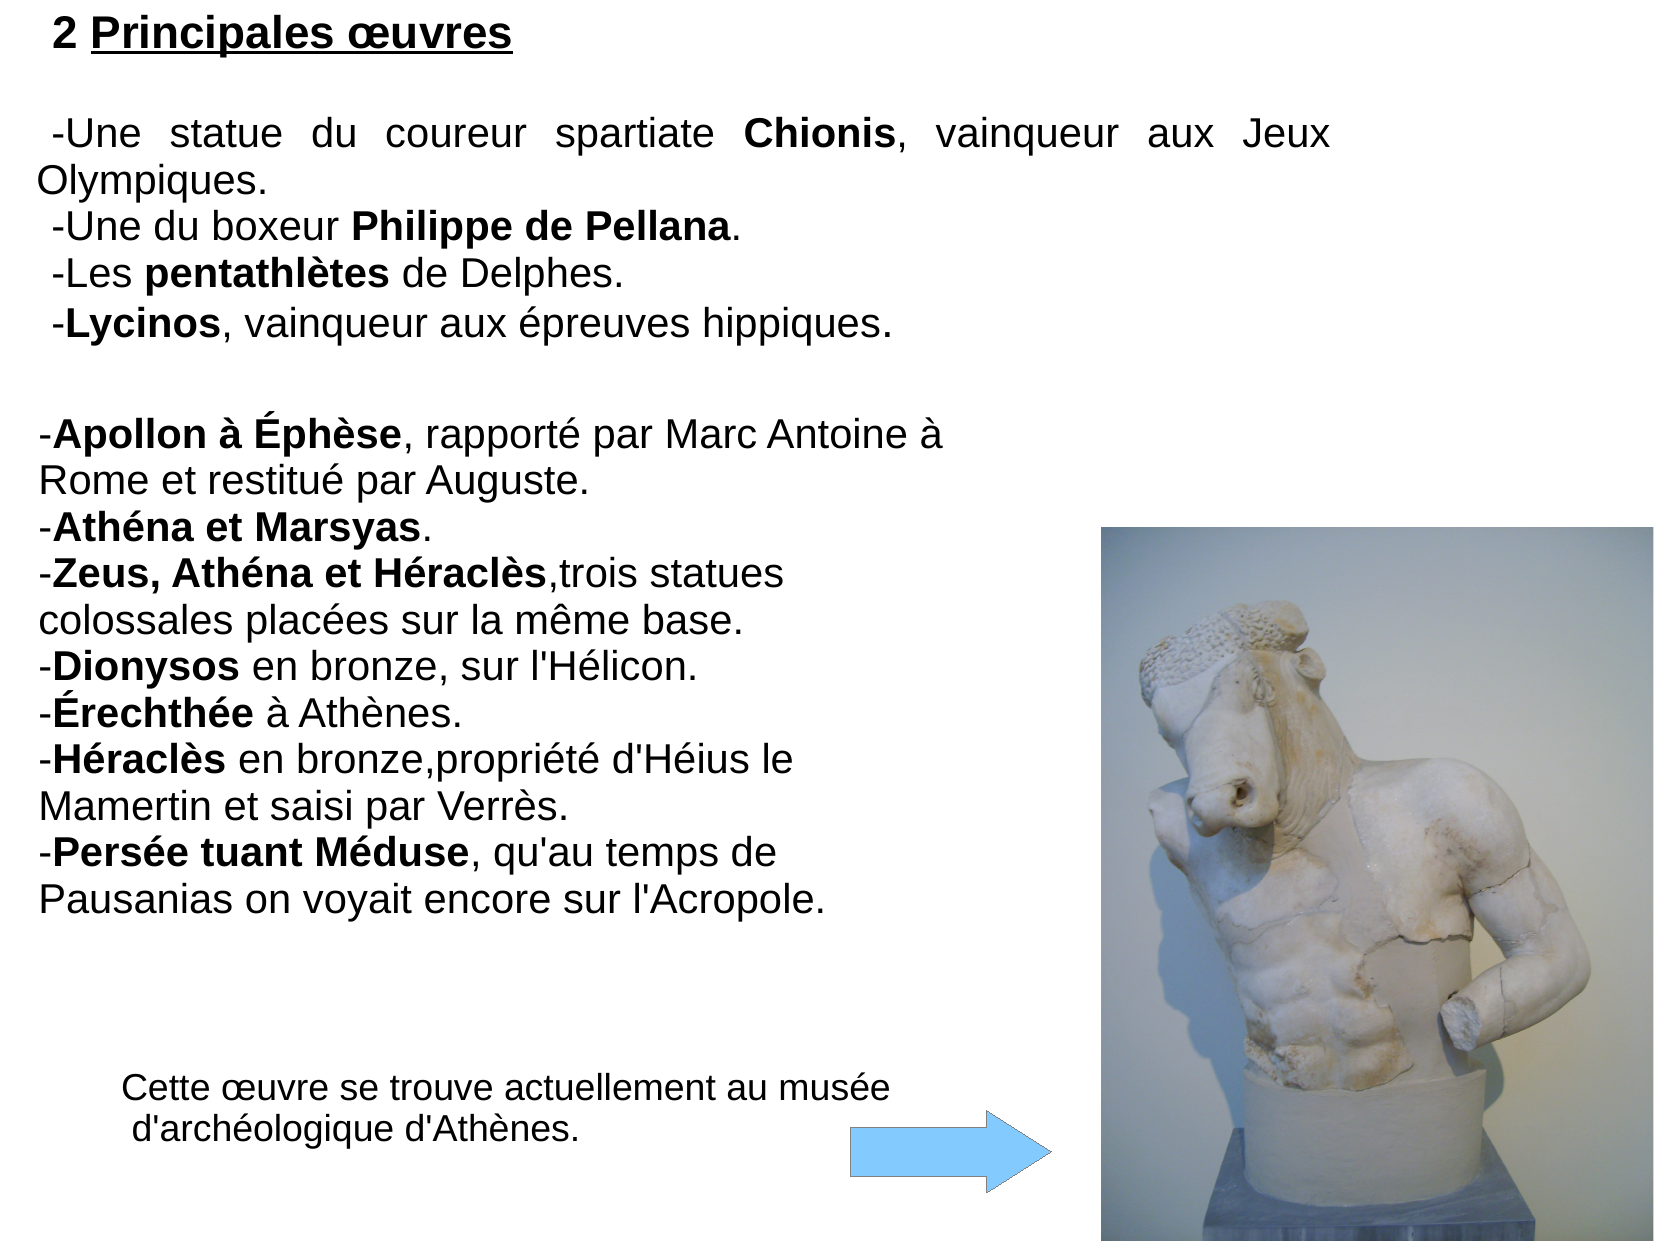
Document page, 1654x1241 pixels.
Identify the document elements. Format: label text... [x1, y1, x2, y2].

text_box [850, 1110, 1052, 1193]
text_box -Apollon à Éphèse, rapporté par Marc Antoine à Rome et restitué par Auguste. -Athéna et Marsyas. -Zeus, Athéna et Héraclès,trois statues colossales placées sur la même base. -Dionysos en bronze, sur l'Hélicon. -Érechthée à Athènes. -Héraclès en bronze,propriété d'Héius le Mamertin et saisi par Verrès. -Persée tuant Méduse, qu'au temps de Pausanias on voyait encore sur l'Acropole. [23, 403, 993, 1016]
text_box Cette œuvre se trouve actuellement au musée d'archéologique d'Athènes. [106, 1058, 906, 1158]
text_box 2 Principales œuvres -Une statue du coureur spartiate Chionis, vainqueur aux Jeux Olympiques. -Une du boxeur Philippe de Pellana. -Les pentathlètes de Delphes. -Lycinos, vainqueur aux épreuves hippiques. [21, 0, 1346, 360]
picture [1101, 527, 1654, 1241]
